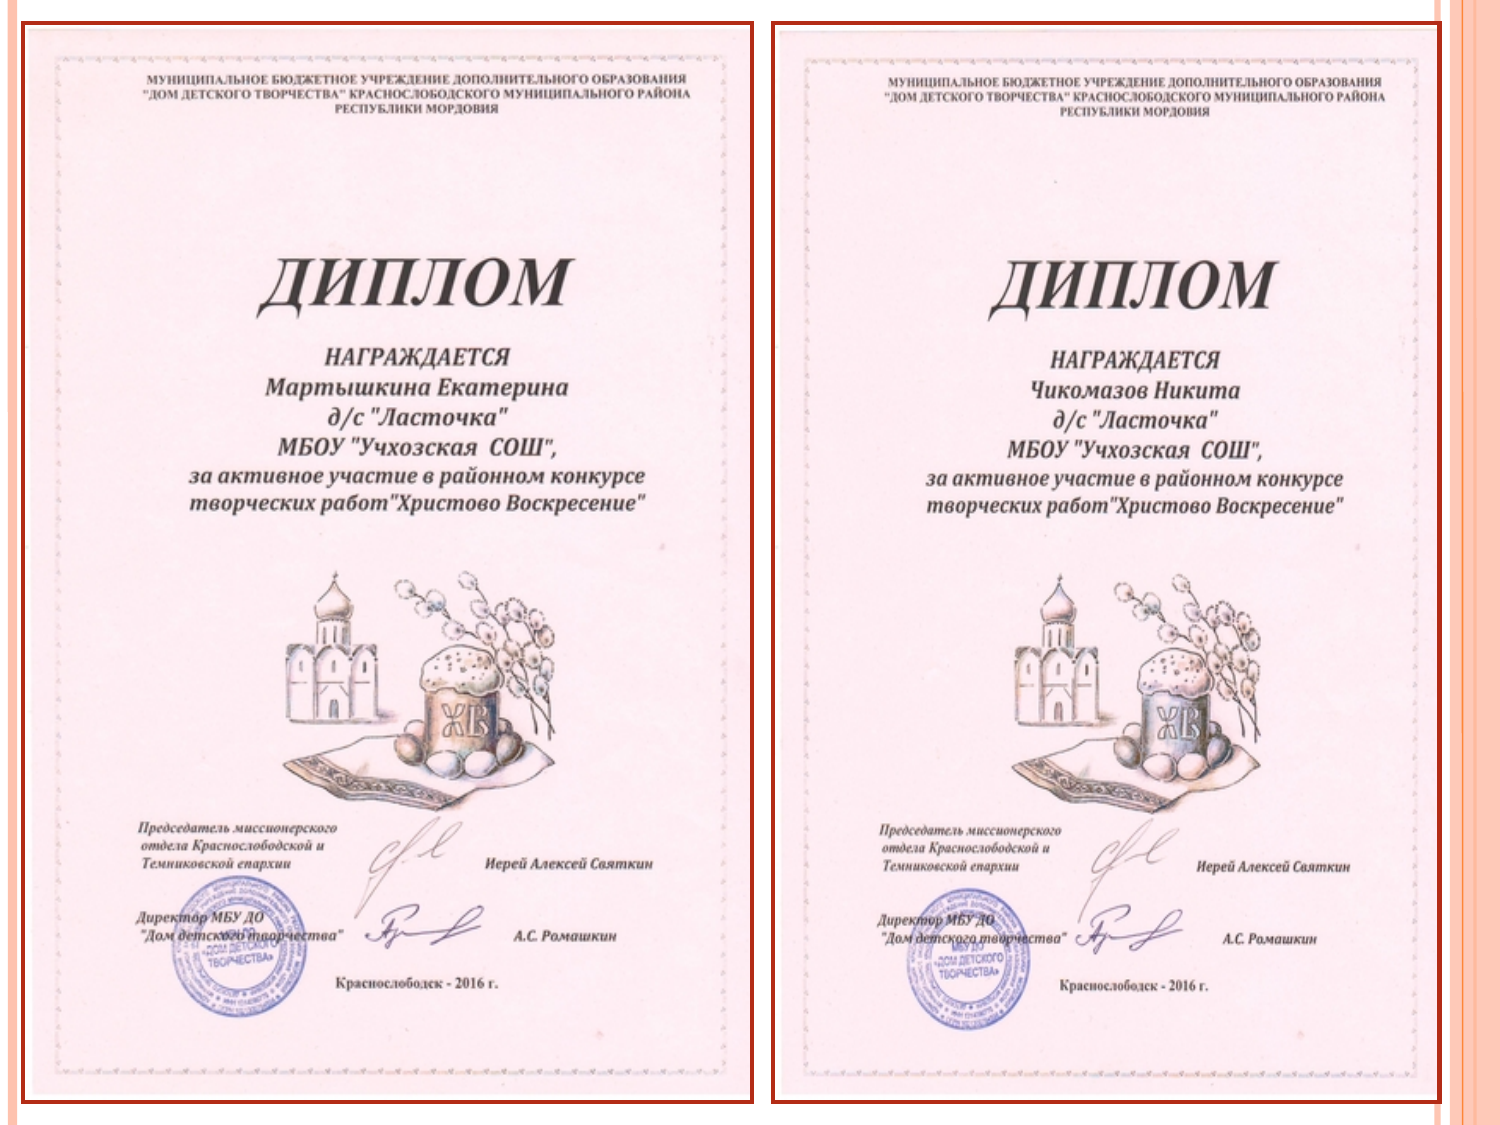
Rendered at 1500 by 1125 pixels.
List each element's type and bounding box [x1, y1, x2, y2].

picture [24, 24, 750, 1100]
picture [774, 24, 1438, 1100]
